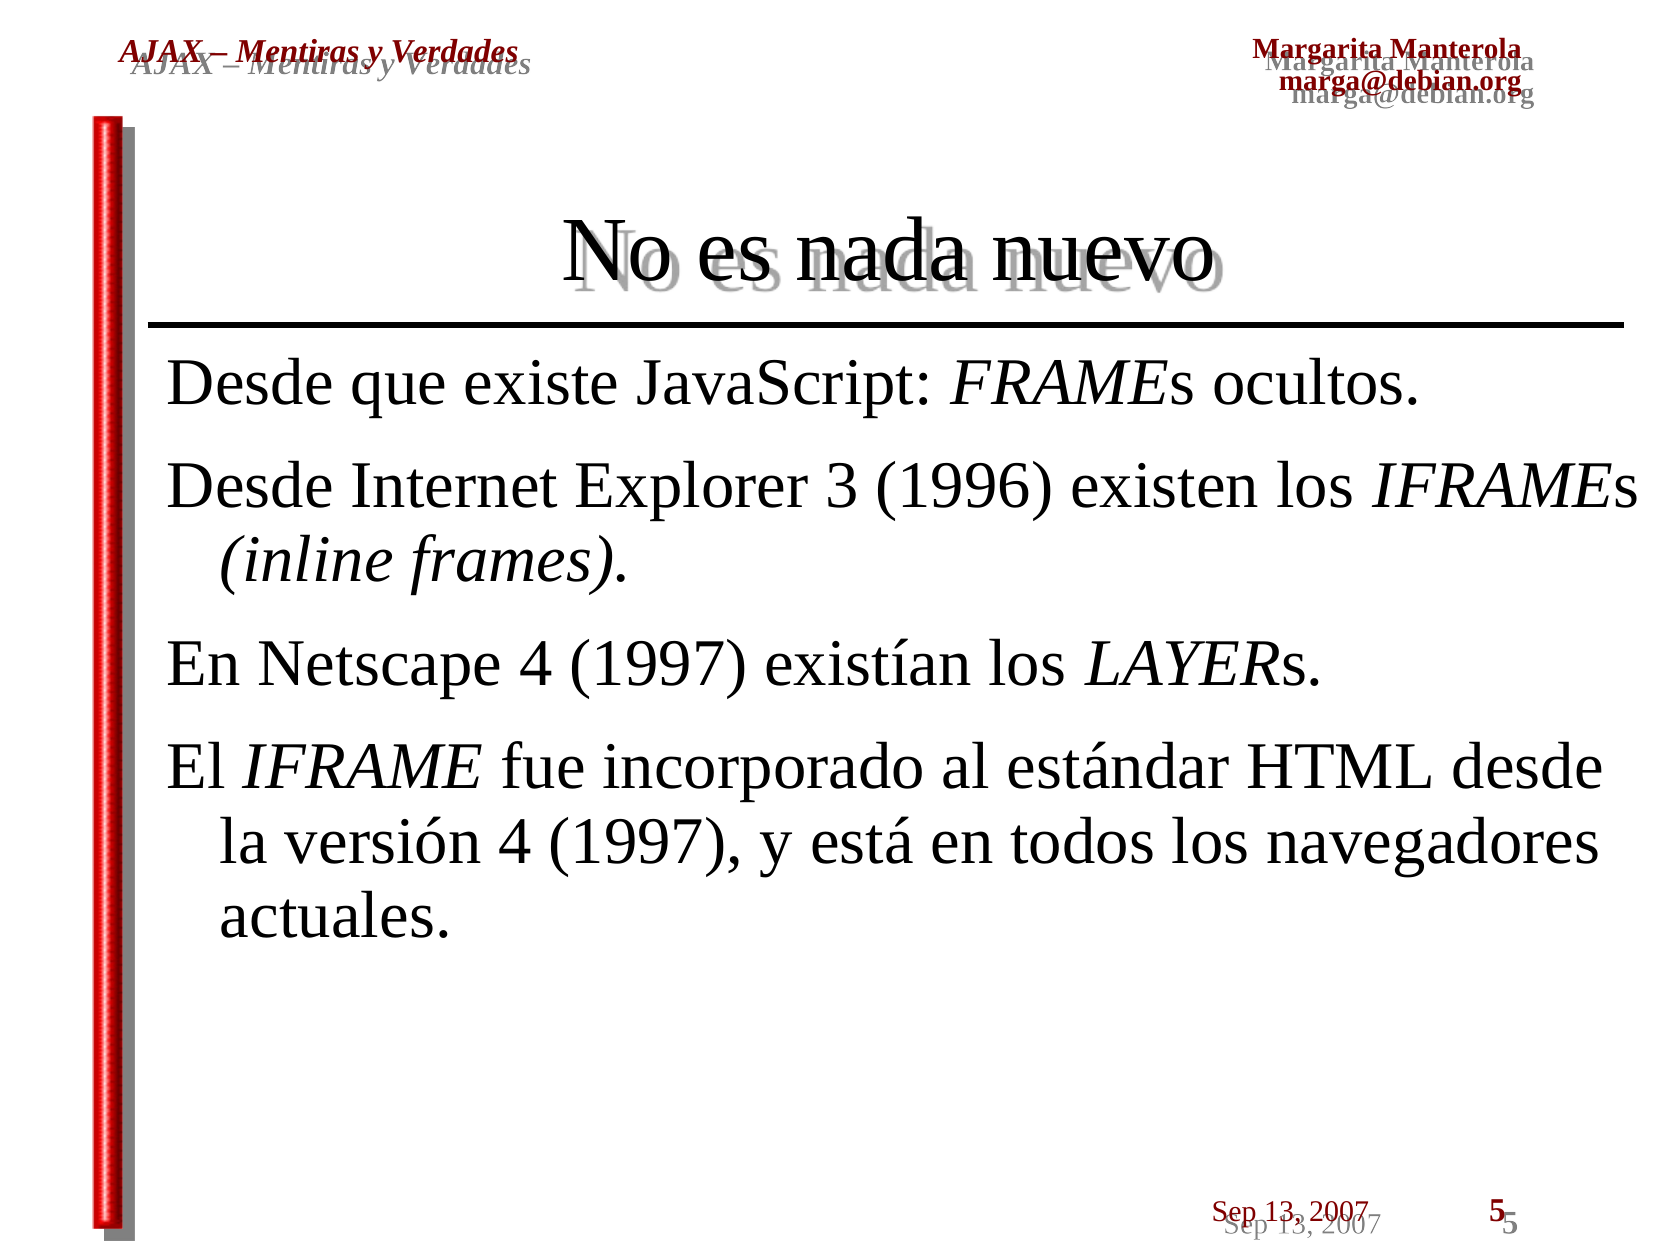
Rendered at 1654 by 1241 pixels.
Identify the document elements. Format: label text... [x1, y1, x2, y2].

picture [94, 117, 122, 1228]
title No es nada nuevo [137, 171, 1642, 327]
list Desde que existe JavaScript: FRAMEs ocultos. Desde Internet Explorer 3 (1996) existen los IFRAMEs (inline frames). En Netscape 4 (1997) existían los LAYERs. El IFRAME fue incorporado al estándar HTML desde la versión 4 (1997), y está en todos los navegadores actuales. [149, 344, 1654, 1134]
